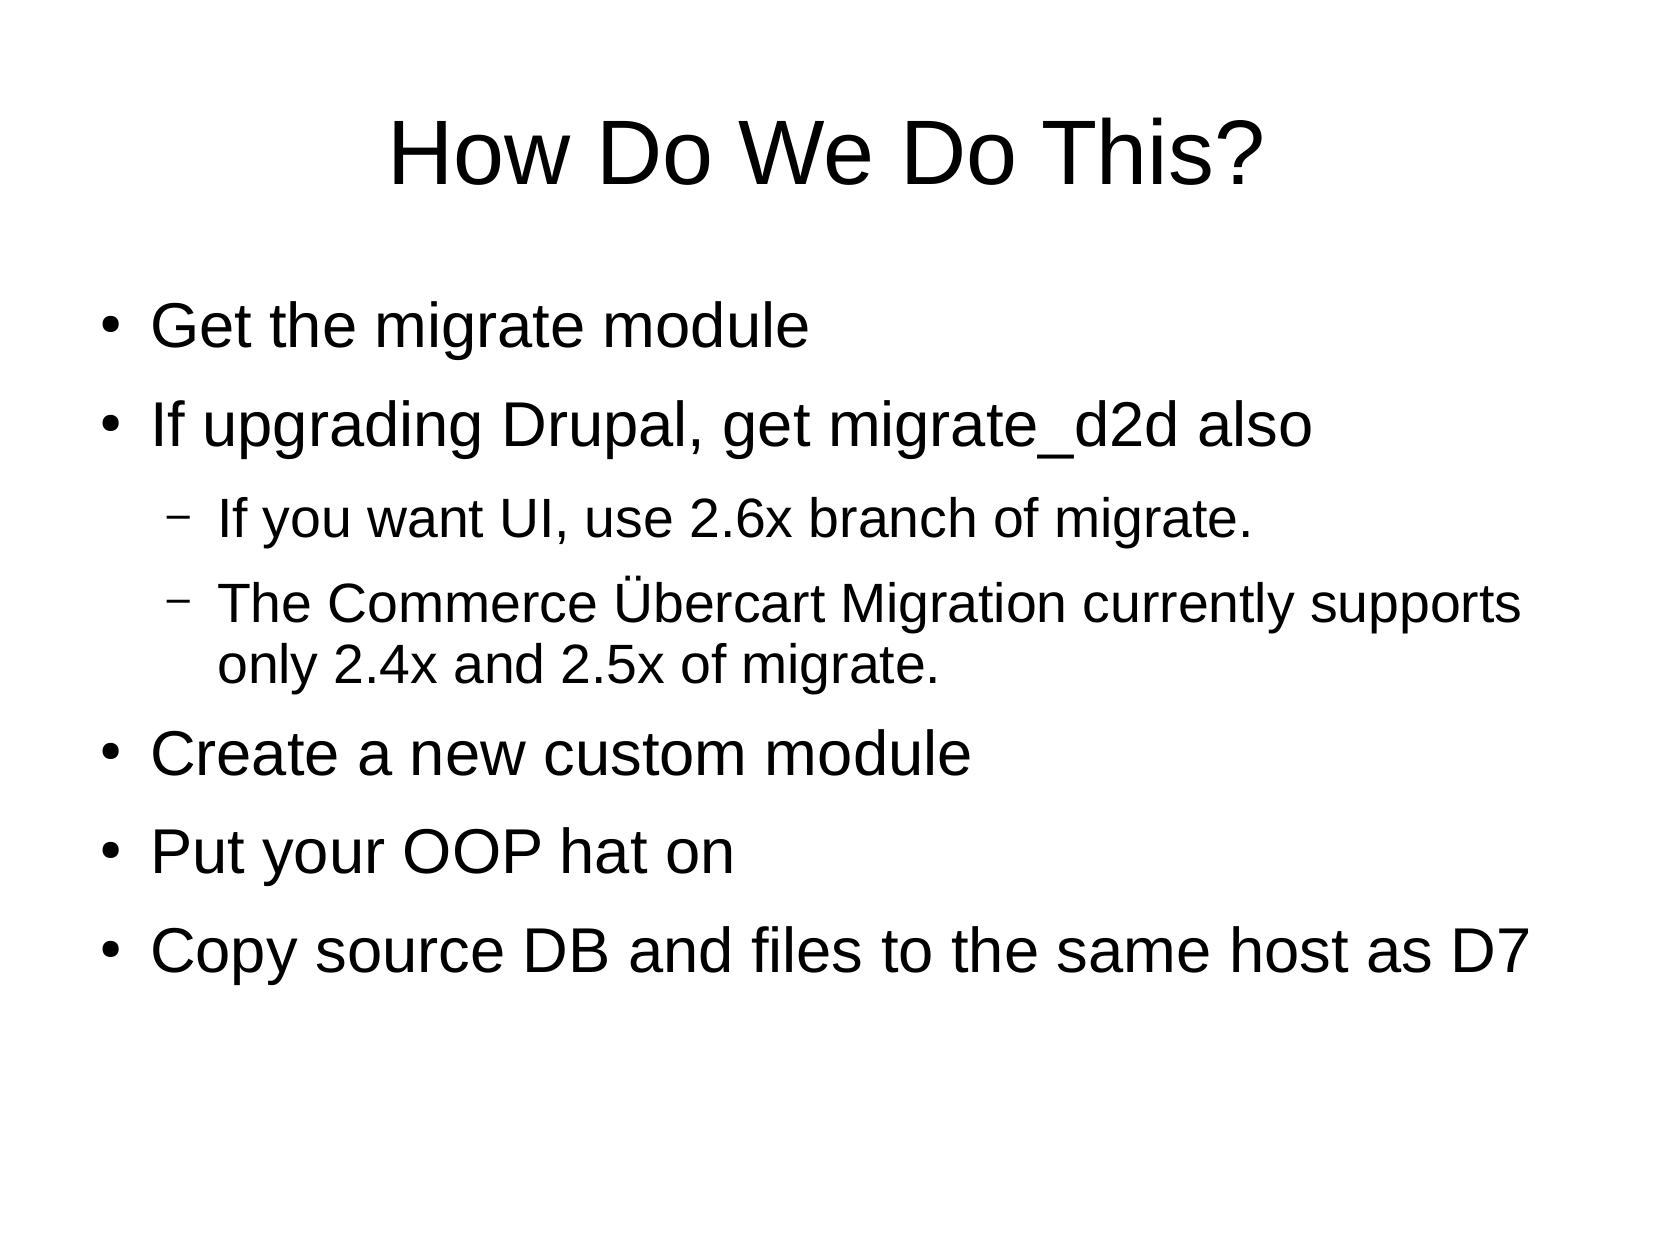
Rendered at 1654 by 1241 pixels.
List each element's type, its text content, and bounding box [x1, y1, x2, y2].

title How Do We Do This? [82, 49, 1571, 257]
list Get the migrate module If upgrading Drupal, get migrate_d2d also If you want UI, use 2.6x branch of migrate. The Commerce Übercart Migration currently supports only 2.4x and 2.5x of migrate. Create a new custom module Put your OOP hat on Copy source DB and files to the same host as D7 [82, 290, 1538, 1010]
